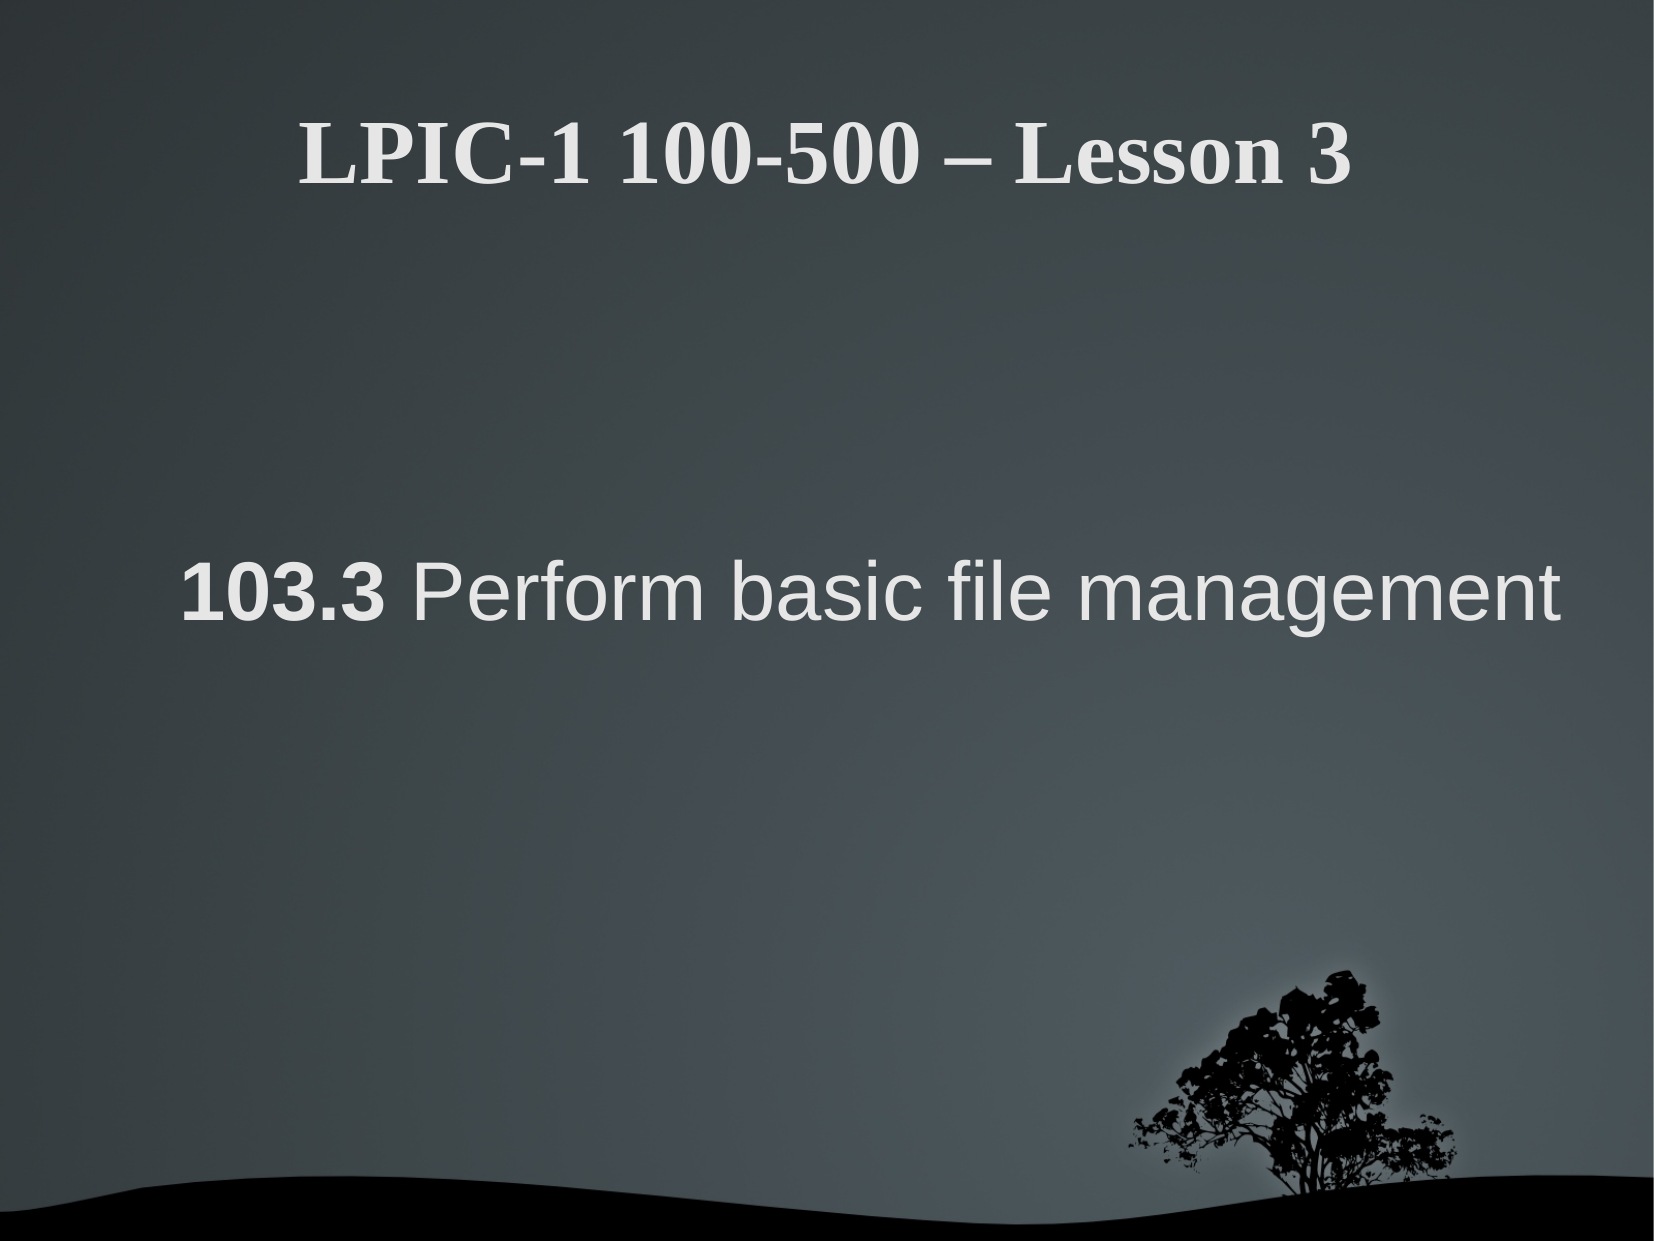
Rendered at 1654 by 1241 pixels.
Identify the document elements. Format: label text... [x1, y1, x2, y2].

picture [0, 0, 1654, 1241]
title LPIC-1 100-500 – Lesson 3 [82, 49, 1571, 257]
list 103.3 Perform basic file management [82, 290, 1571, 1109]
